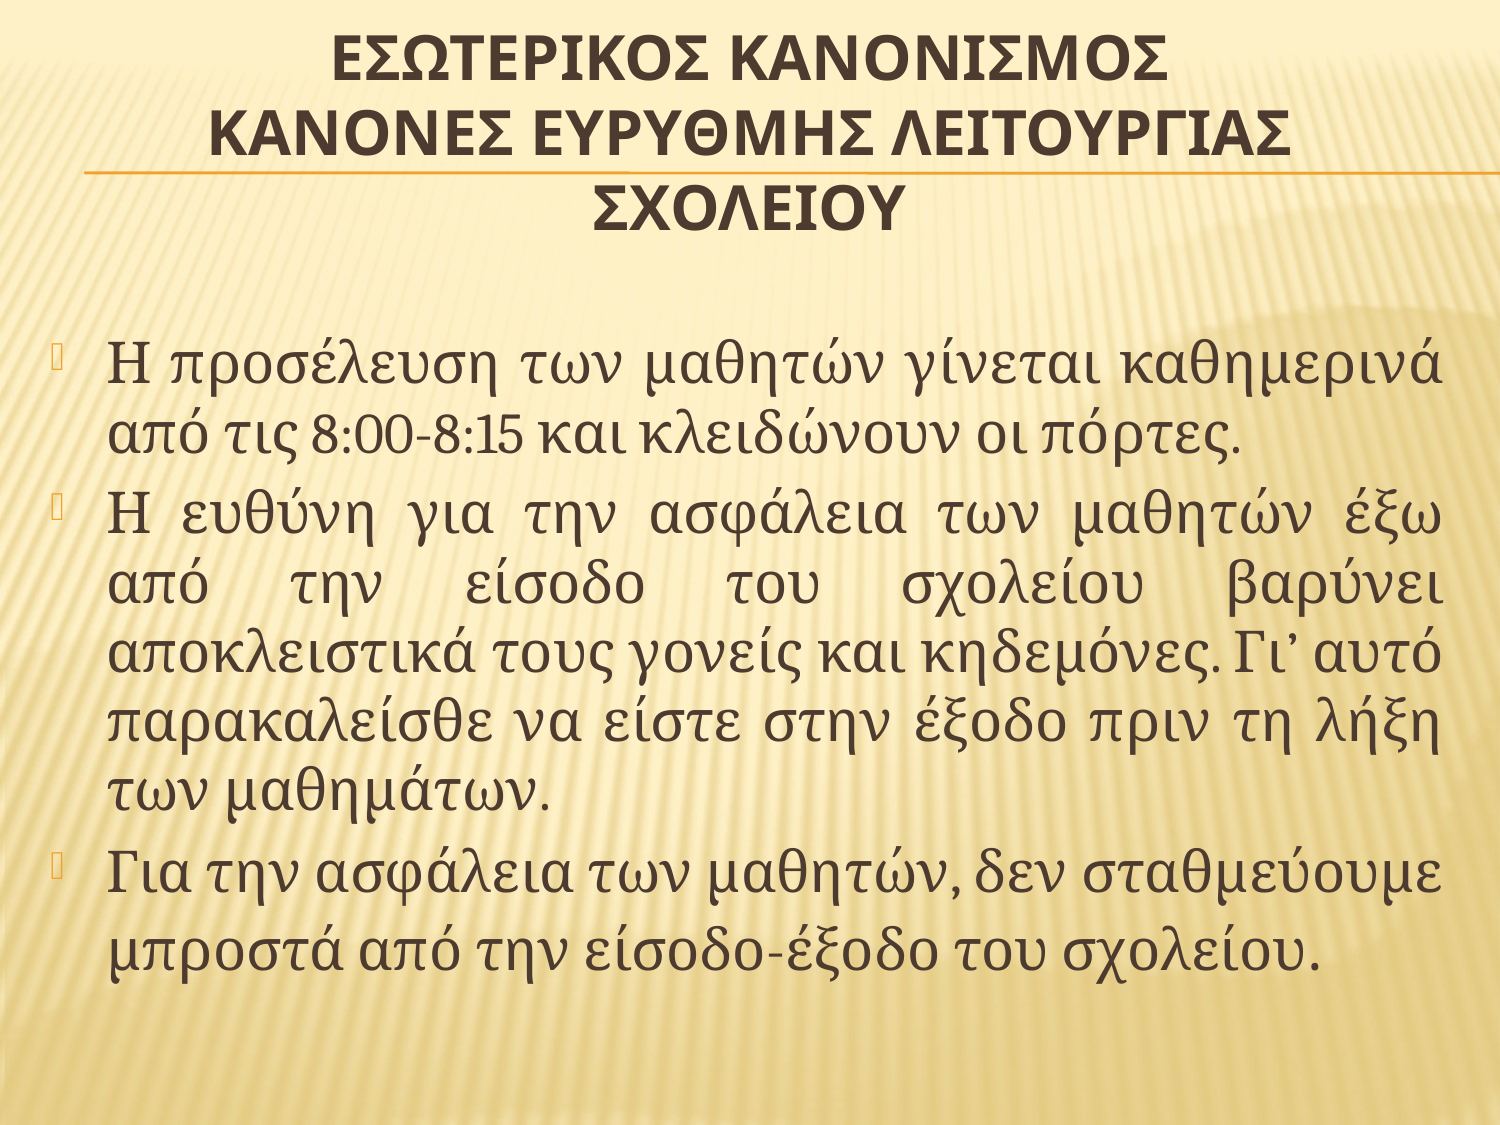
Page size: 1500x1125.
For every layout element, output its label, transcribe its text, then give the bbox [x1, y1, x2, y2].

list Η προσέλευση των μαθητών γίνεται καθημερινά από τις 8:00-8:15 και κλειδώνουν οι πόρτες. Η ευθύνη για την ασφάλεια των μαθητών έξω από την είσοδο του σχολείου βαρύνει αποκλειστικά τους γονείς και κηδεμόνες. Γι’ αυτό παρακαλείσθε να είστε στην έξοδο πριν τη λήξη των μαθημάτων. Για την ασφάλεια των μαθητών, δεν σταθμεύουμε μπροστά από την είσοδο-έξοδο του σχολείου. [35, 318, 1461, 1062]
picture [0, 0, 1500, 1125]
title Εσωτερικος κανονιςμος ΚΑΝΟΝΕΣ ΕΥΡΥΘΜΗΣ ΛΕΙΤΟΥΡΓΙΑΣ ΣΧΟΛΕΙΟΥ [112, 36, 1388, 225]
